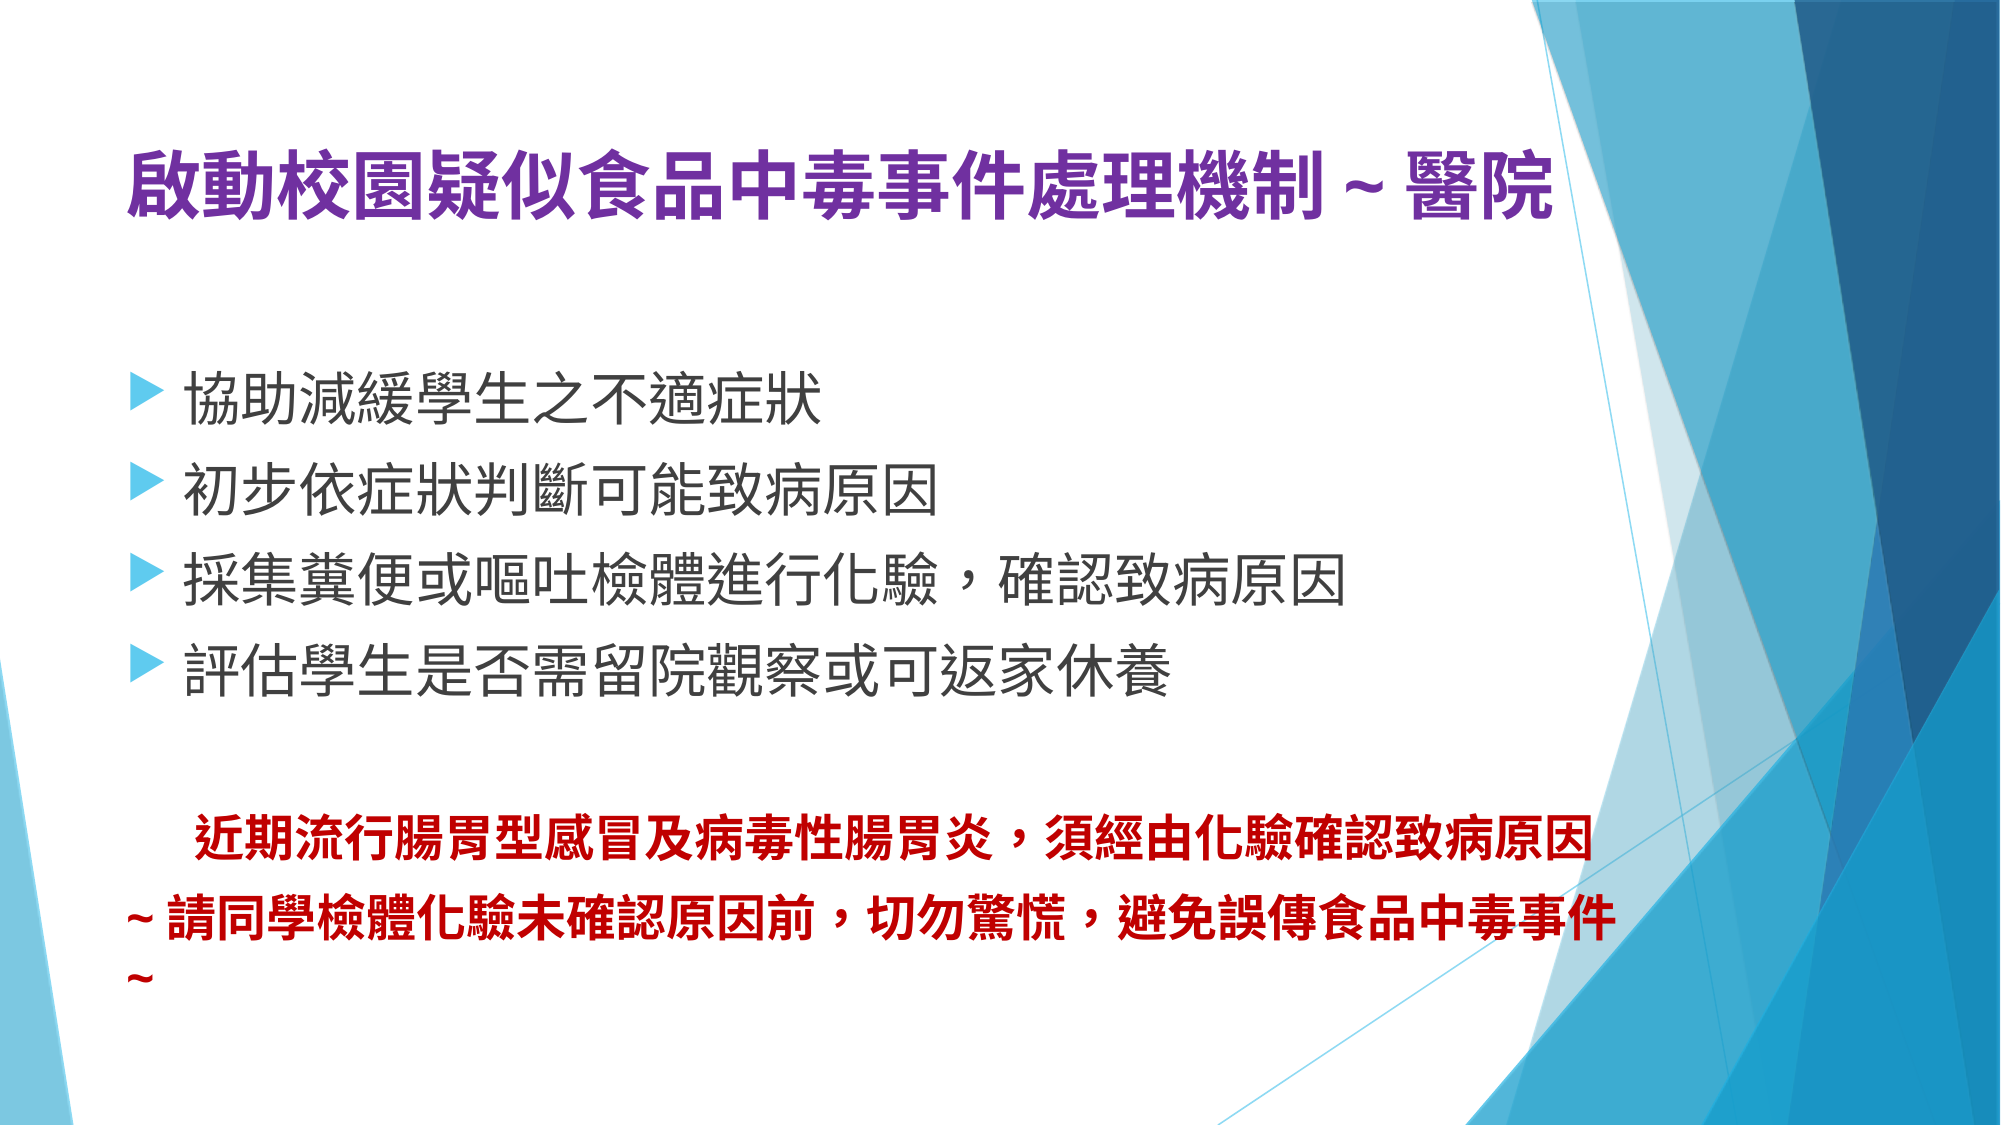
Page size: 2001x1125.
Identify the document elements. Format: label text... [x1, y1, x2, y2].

title 啟動校園疑似食品中毒事件處理機制~醫院 [111, 131, 1577, 248]
list 協助減緩學生之不適症狀 初步依症狀判斷可能致病原因 採集糞便或嘔吐檢體進行化驗，確認致病原因 評估學生是否需留院觀察或可返家休養 近期流行腸胃型感冒及病毒性腸胃炎，須經由化驗確認致病原因 ~請同學檢體化驗未確認原因前，切勿驚慌，避免誤傳食品中毒事件~ [111, 354, 1667, 992]
